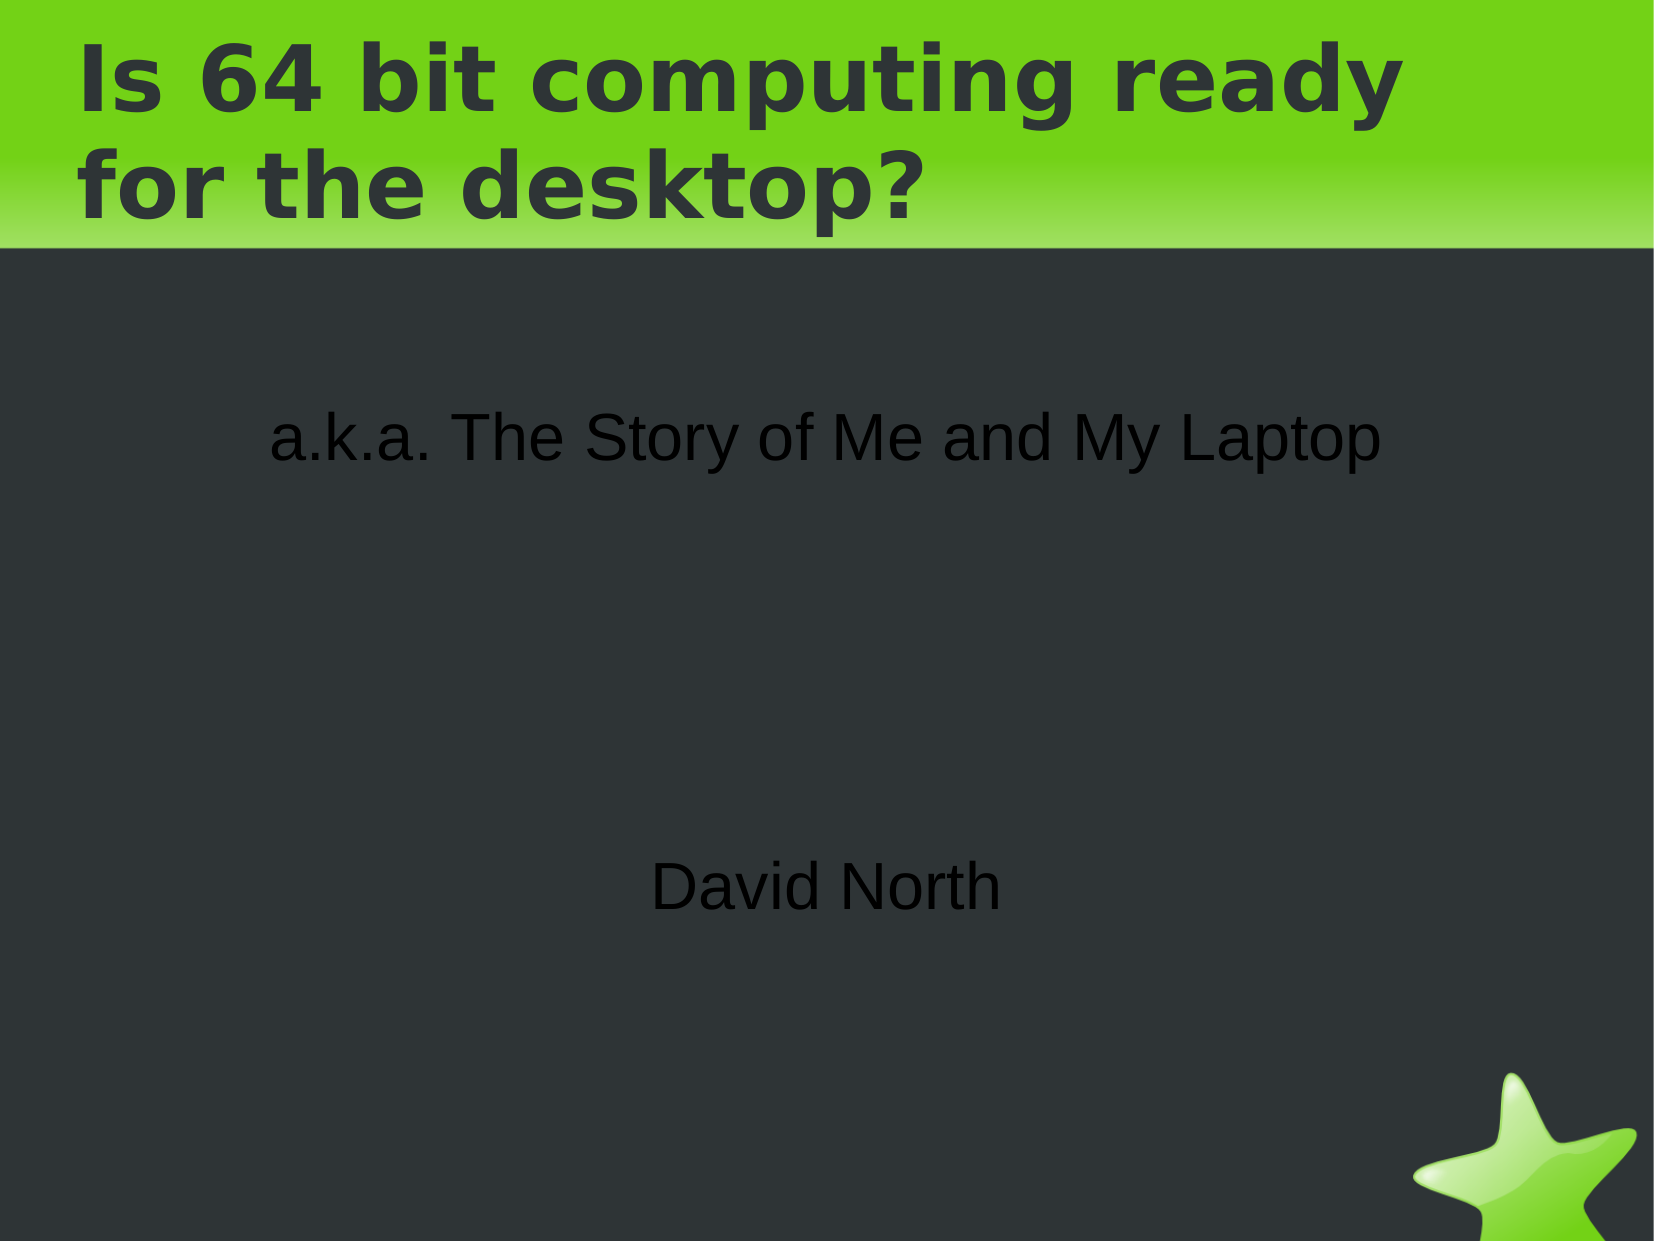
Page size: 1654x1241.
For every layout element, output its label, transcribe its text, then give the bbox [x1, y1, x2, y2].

subtitle a.k.a. The Story of Me and My Laptop David North [82, 290, 1571, 1109]
picture [0, 0, 1654, 1241]
title Is 64 bit computing ready for the desktop? [76, 25, 1565, 240]
